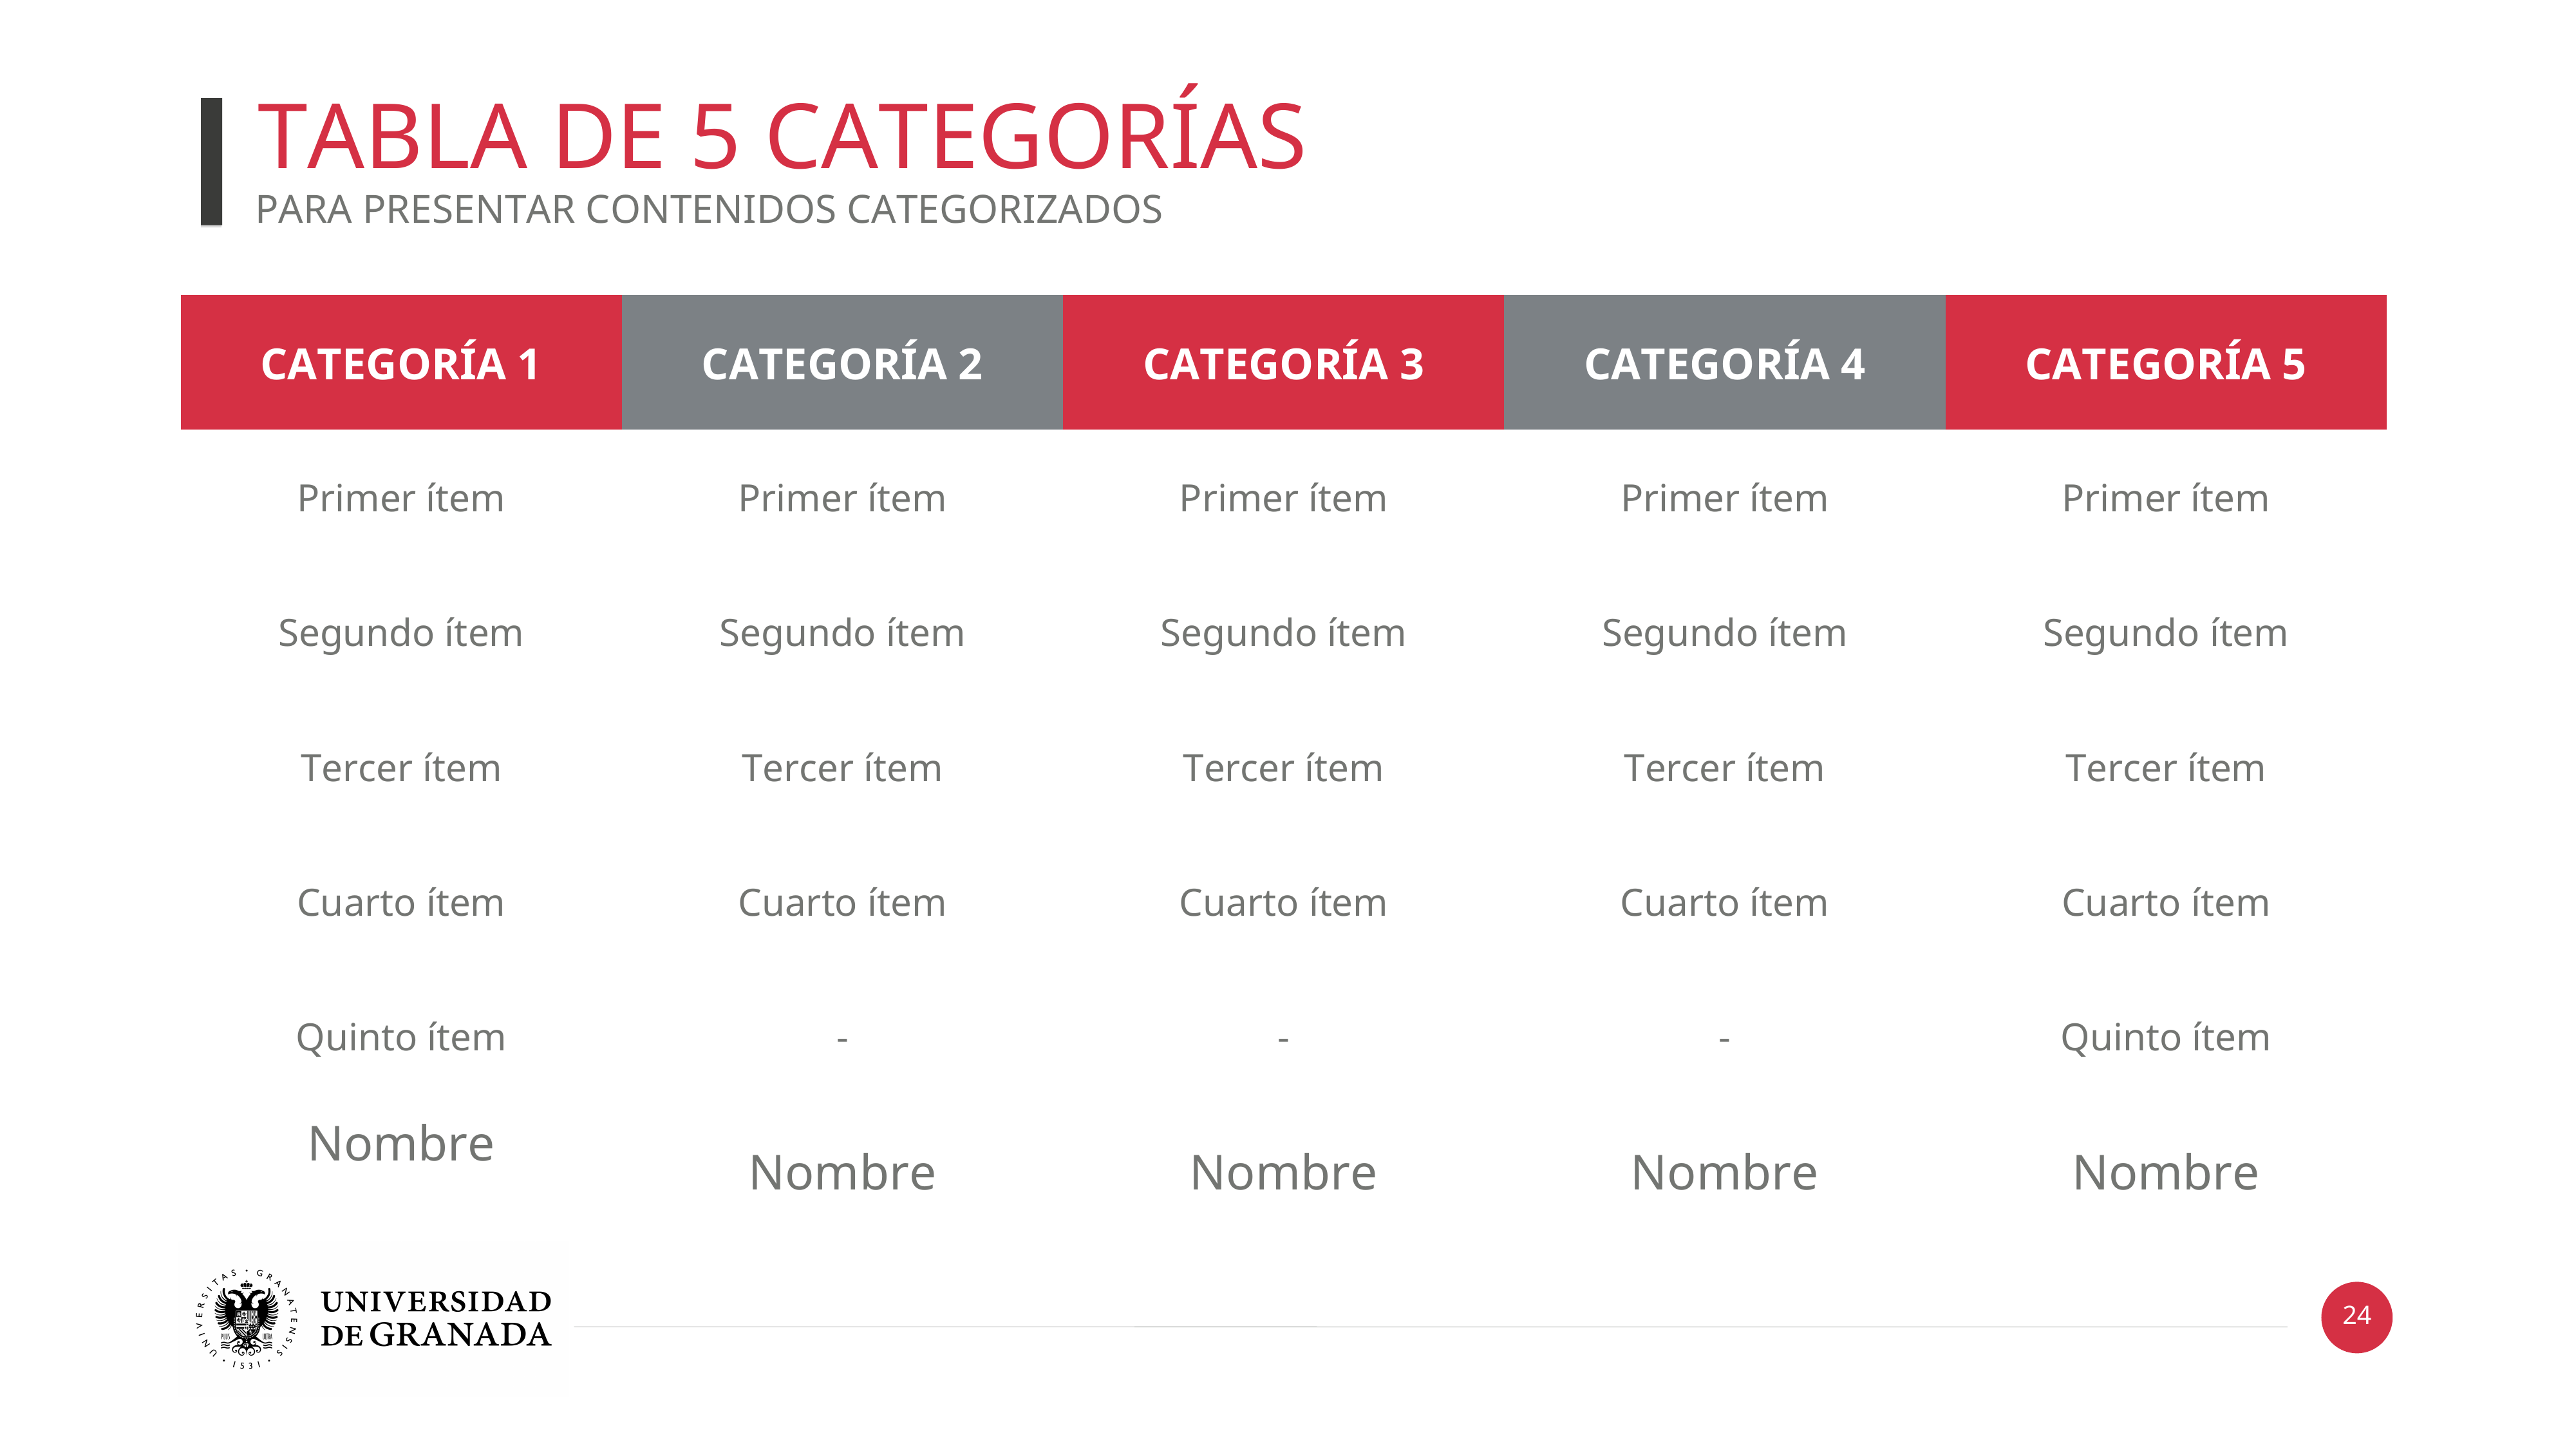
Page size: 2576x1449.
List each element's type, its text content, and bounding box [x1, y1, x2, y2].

text_box <número> [2308, 1278, 2407, 1356]
table_cell Cuarto ítem [1063, 833, 1504, 968]
table_cell Nombre [1063, 1103, 1504, 1238]
table_cell Segundo ítem [181, 564, 622, 699]
table_header CATEGORÍA 1 [181, 295, 622, 430]
text_box [201, 98, 223, 225]
table_cell Nombre [181, 1103, 622, 1238]
table_cell Nombre [1504, 1103, 1946, 1238]
table_cell Tercer ítem [181, 699, 622, 833]
table_cell Cuarto ítem [181, 833, 622, 968]
table_cell Segundo ítem [622, 564, 1063, 699]
table_cell Tercer ítem [1946, 699, 2387, 833]
table_header CATEGORÍA 4 [1504, 295, 1946, 430]
table_cell - [1504, 968, 1946, 1103]
table_cell Tercer ítem [622, 699, 1063, 833]
table_cell Cuarto ítem [1946, 833, 2387, 968]
picture [178, 1241, 569, 1397]
table_cell Segundo ítem [1063, 564, 1504, 699]
text_box TABLA DE 5 CATEGORÍAS [248, 73, 2402, 191]
table_cell Tercer ítem [1063, 699, 1504, 833]
table_cell Quinto ítem [1946, 968, 2387, 1103]
table_cell - [1063, 968, 1504, 1103]
table_cell Cuarto ítem [622, 833, 1063, 968]
table_cell Primer ítem [181, 430, 622, 564]
table_cell Nombre [622, 1103, 1063, 1238]
table_header CATEGORÍA 5 [1946, 295, 2387, 430]
table_cell - [622, 968, 1063, 1103]
table_cell Nombre [1946, 1103, 2387, 1238]
table_cell Quinto ítem [181, 968, 622, 1103]
table_cell Segundo ítem [1946, 564, 2387, 699]
table_cell Primer ítem [1504, 430, 1946, 564]
table_header CATEGORÍA 3 [1063, 295, 1504, 430]
table_cell Primer ítem [622, 430, 1063, 564]
table_header CATEGORÍA 2 [622, 295, 1063, 430]
table_cell Cuarto ítem [1504, 833, 1946, 968]
table_cell Segundo ítem [1504, 564, 1946, 699]
table_cell Primer ítem [1946, 430, 2387, 564]
text_box PARA PRESENTAR CONTENIDOS CATEGORIZADOS [245, 179, 2400, 236]
table_cell Primer ítem [1063, 430, 1504, 564]
table_cell Tercer ítem [1504, 699, 1946, 833]
